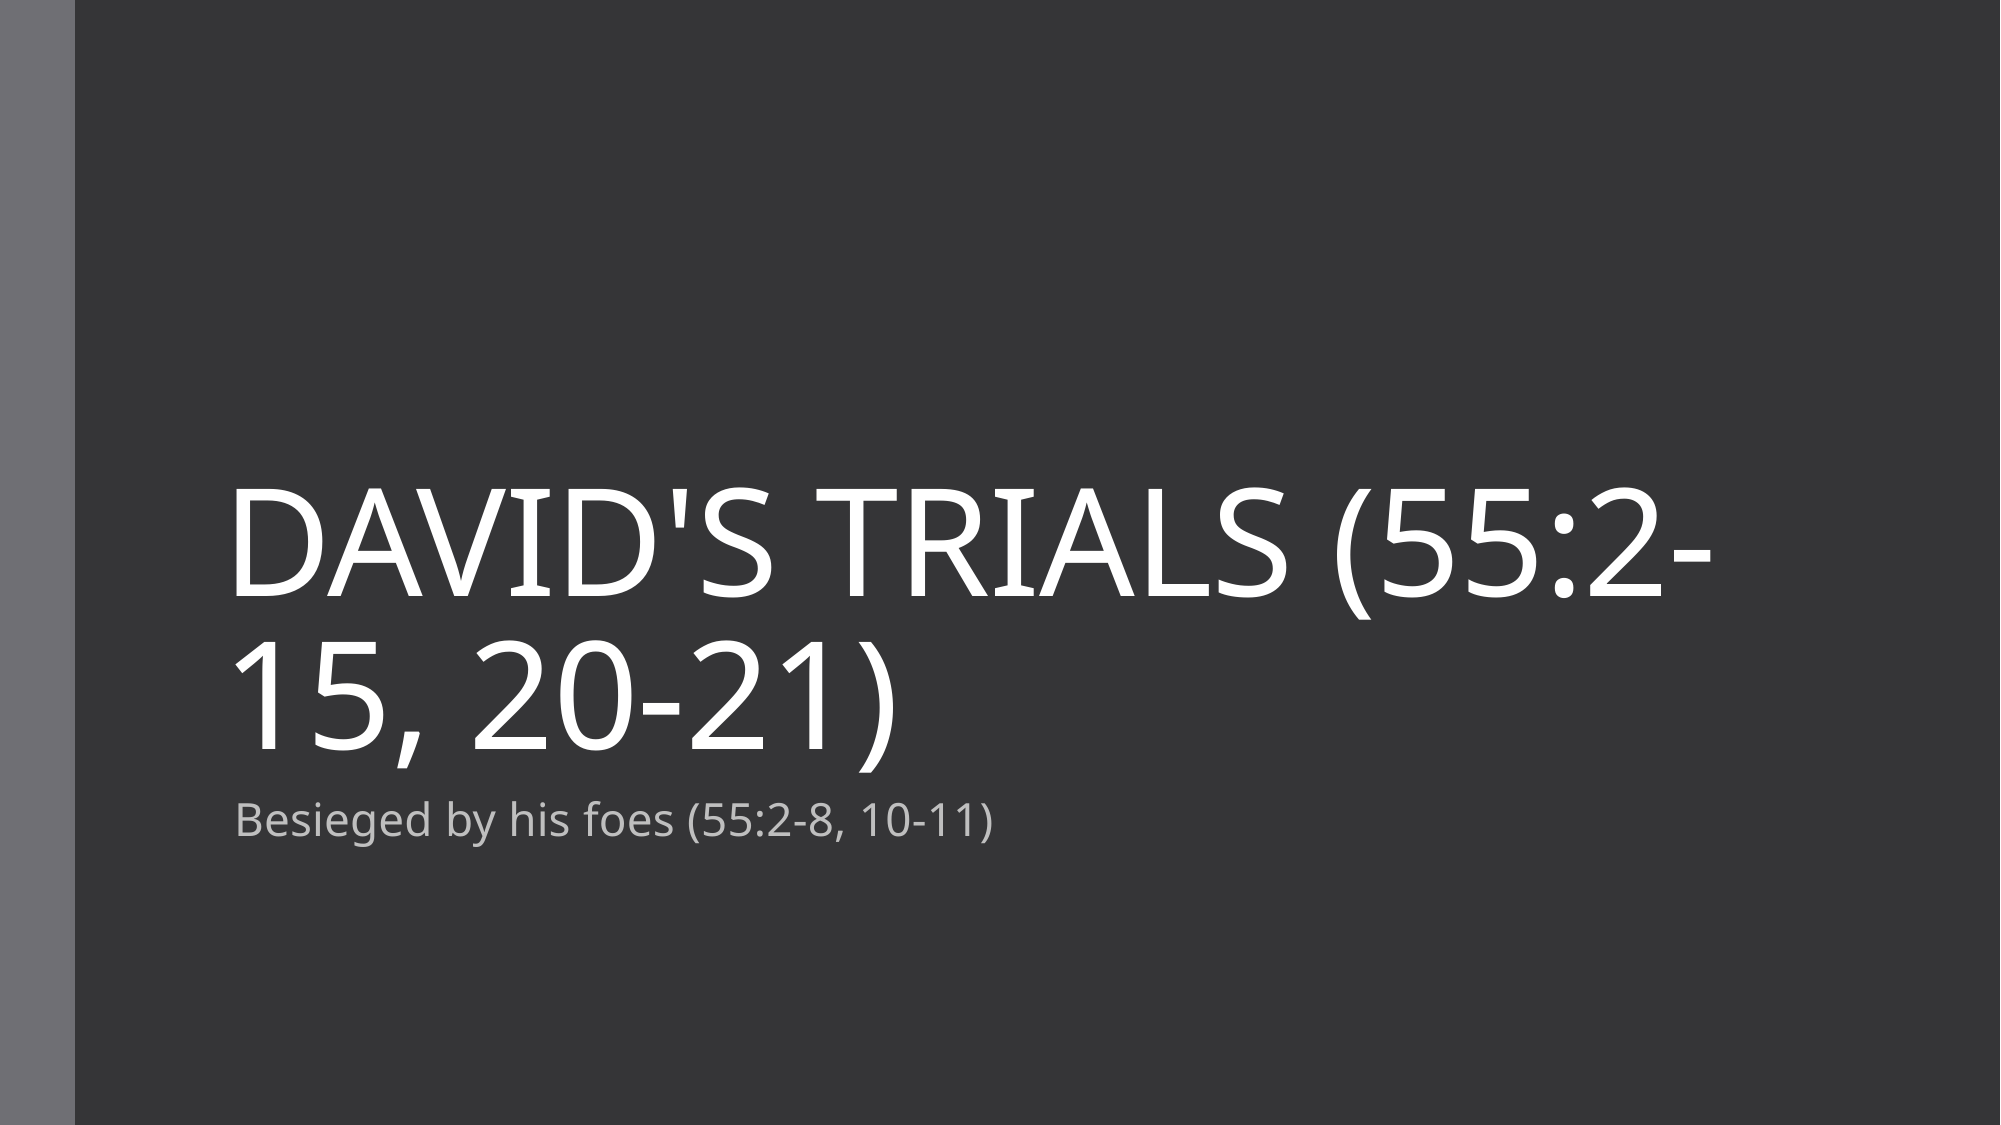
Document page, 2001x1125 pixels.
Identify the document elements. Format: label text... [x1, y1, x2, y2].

title DAVID'S TRIALS (55:2-15, 20-21) [206, 124, 1752, 787]
subtitle Besieged by his foes (55:2-8, 10-11) [206, 787, 1752, 1066]
